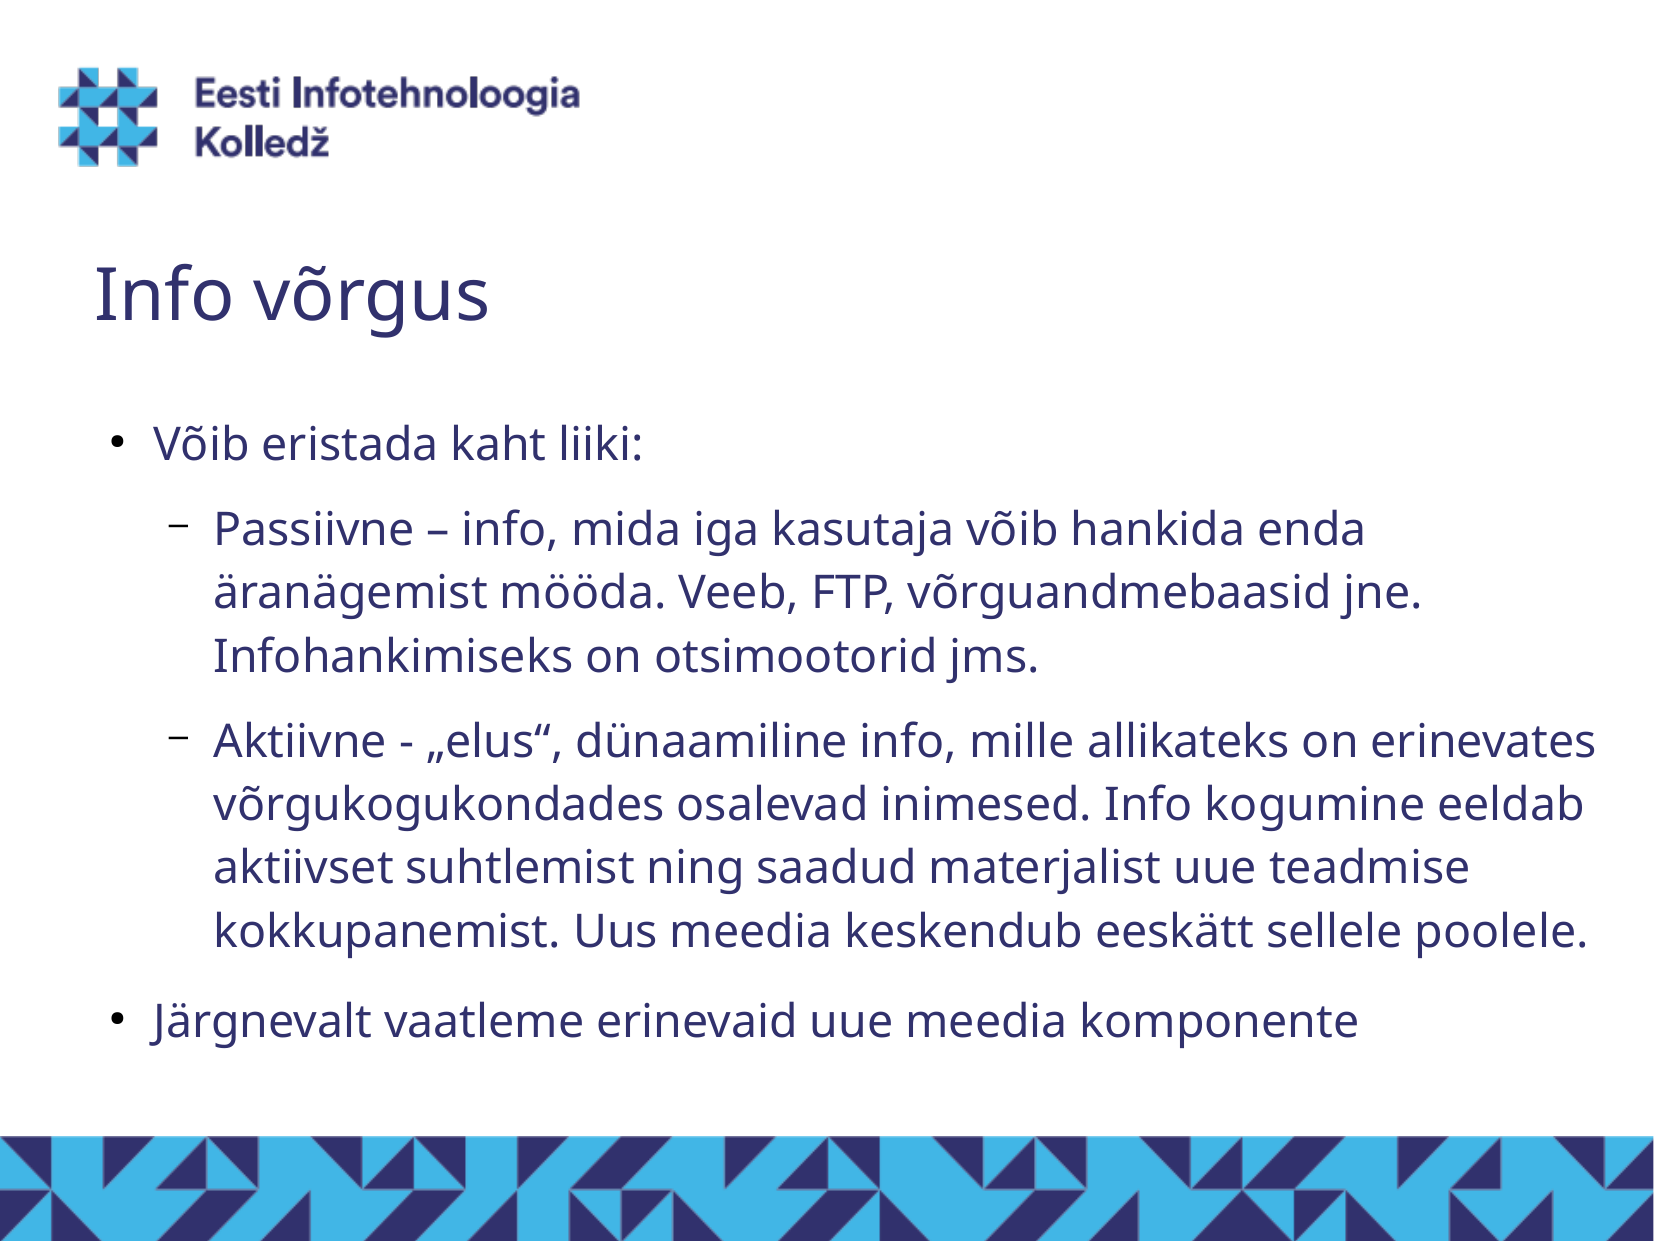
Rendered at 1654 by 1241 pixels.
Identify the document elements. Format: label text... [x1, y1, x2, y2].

list Võib eristada kaht liiki: Passiivne – info, mida iga kasutaja võib hankida enda äranägemist mööda. Veeb, FTP, võrguandmebaasid jne. Infohankimiseks on otsimootorid jms. Aktiivne - „elus“, dünaamiline info, mille allikateks on erinevates võrgukogukondades osalevad inimesed. Info kogumine eeldab aktiivset suhtlemist ning saadud materjalist uue teadmise kokkupanemist. Uus meedia keskendub eeskätt sellele poolele. Järgnevalt vaatleme erinevaid uue meedia komponente [94, 411, 1607, 1111]
title Info võrgus [94, 188, 1607, 396]
